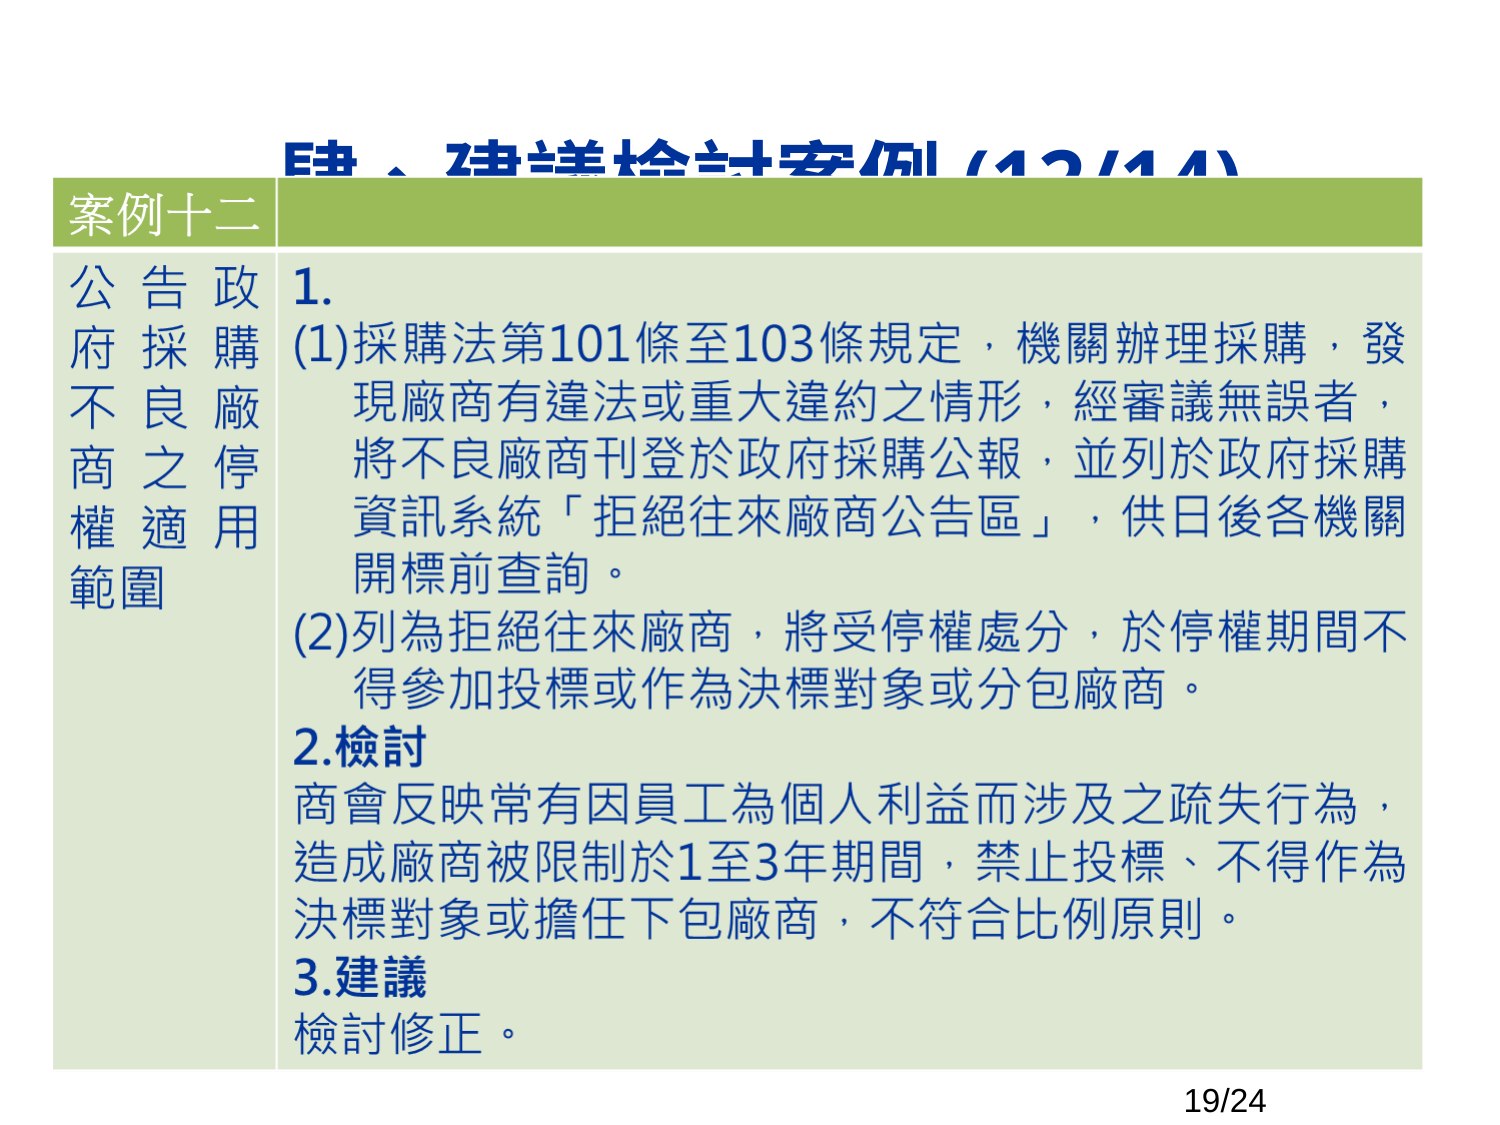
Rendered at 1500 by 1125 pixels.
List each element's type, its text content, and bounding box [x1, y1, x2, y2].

picture [52, 170, 1424, 1093]
text_box 肆、建議檢討案例(12/14) [9, 19, 1500, 152]
